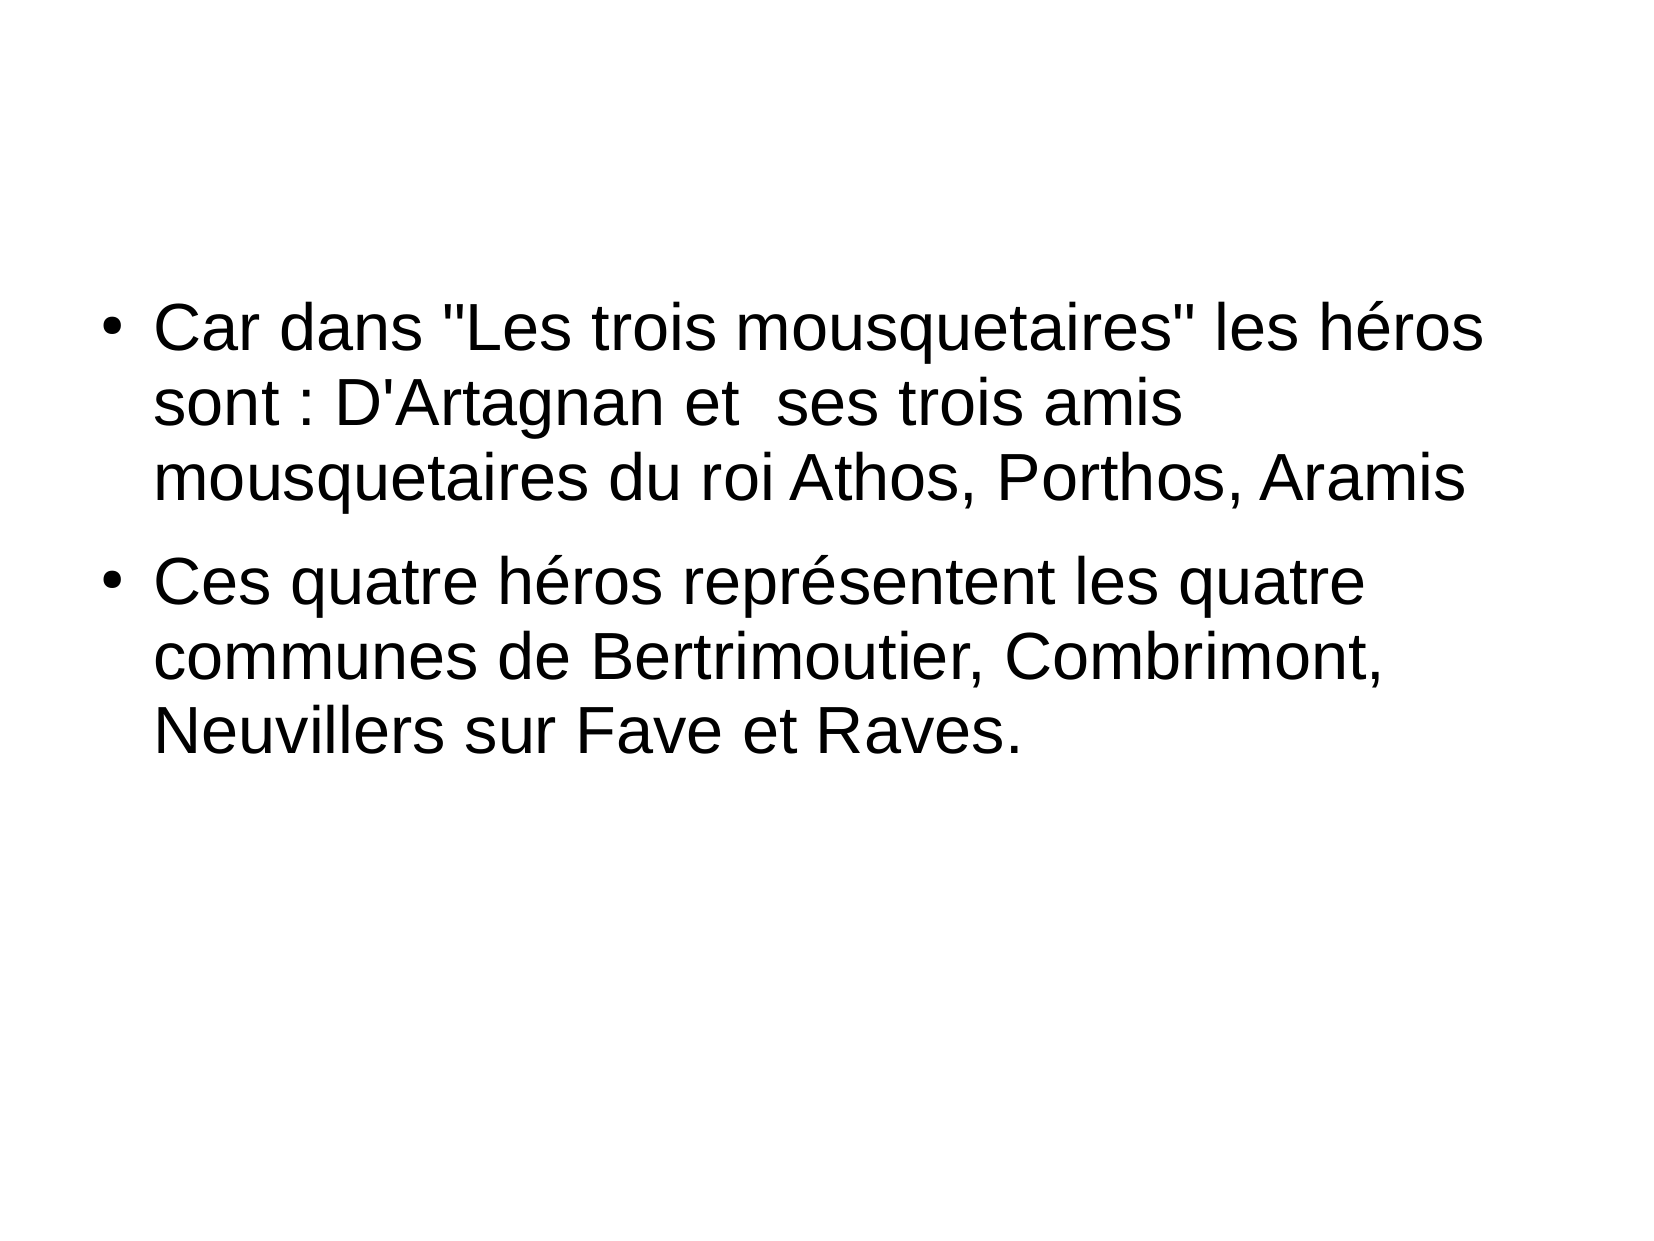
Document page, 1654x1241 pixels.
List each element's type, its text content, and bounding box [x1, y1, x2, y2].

list Car dans "Les trois mousquetaires" les héros sont : D'Artagnan et ses trois amis mousquetaires du roi Athos, Porthos, Aramis Ces quatre héros représentent les quatre communes de Bertrimoutier, Combrimont, Neuvillers sur Fave et Raves. [82, 290, 1571, 1010]
